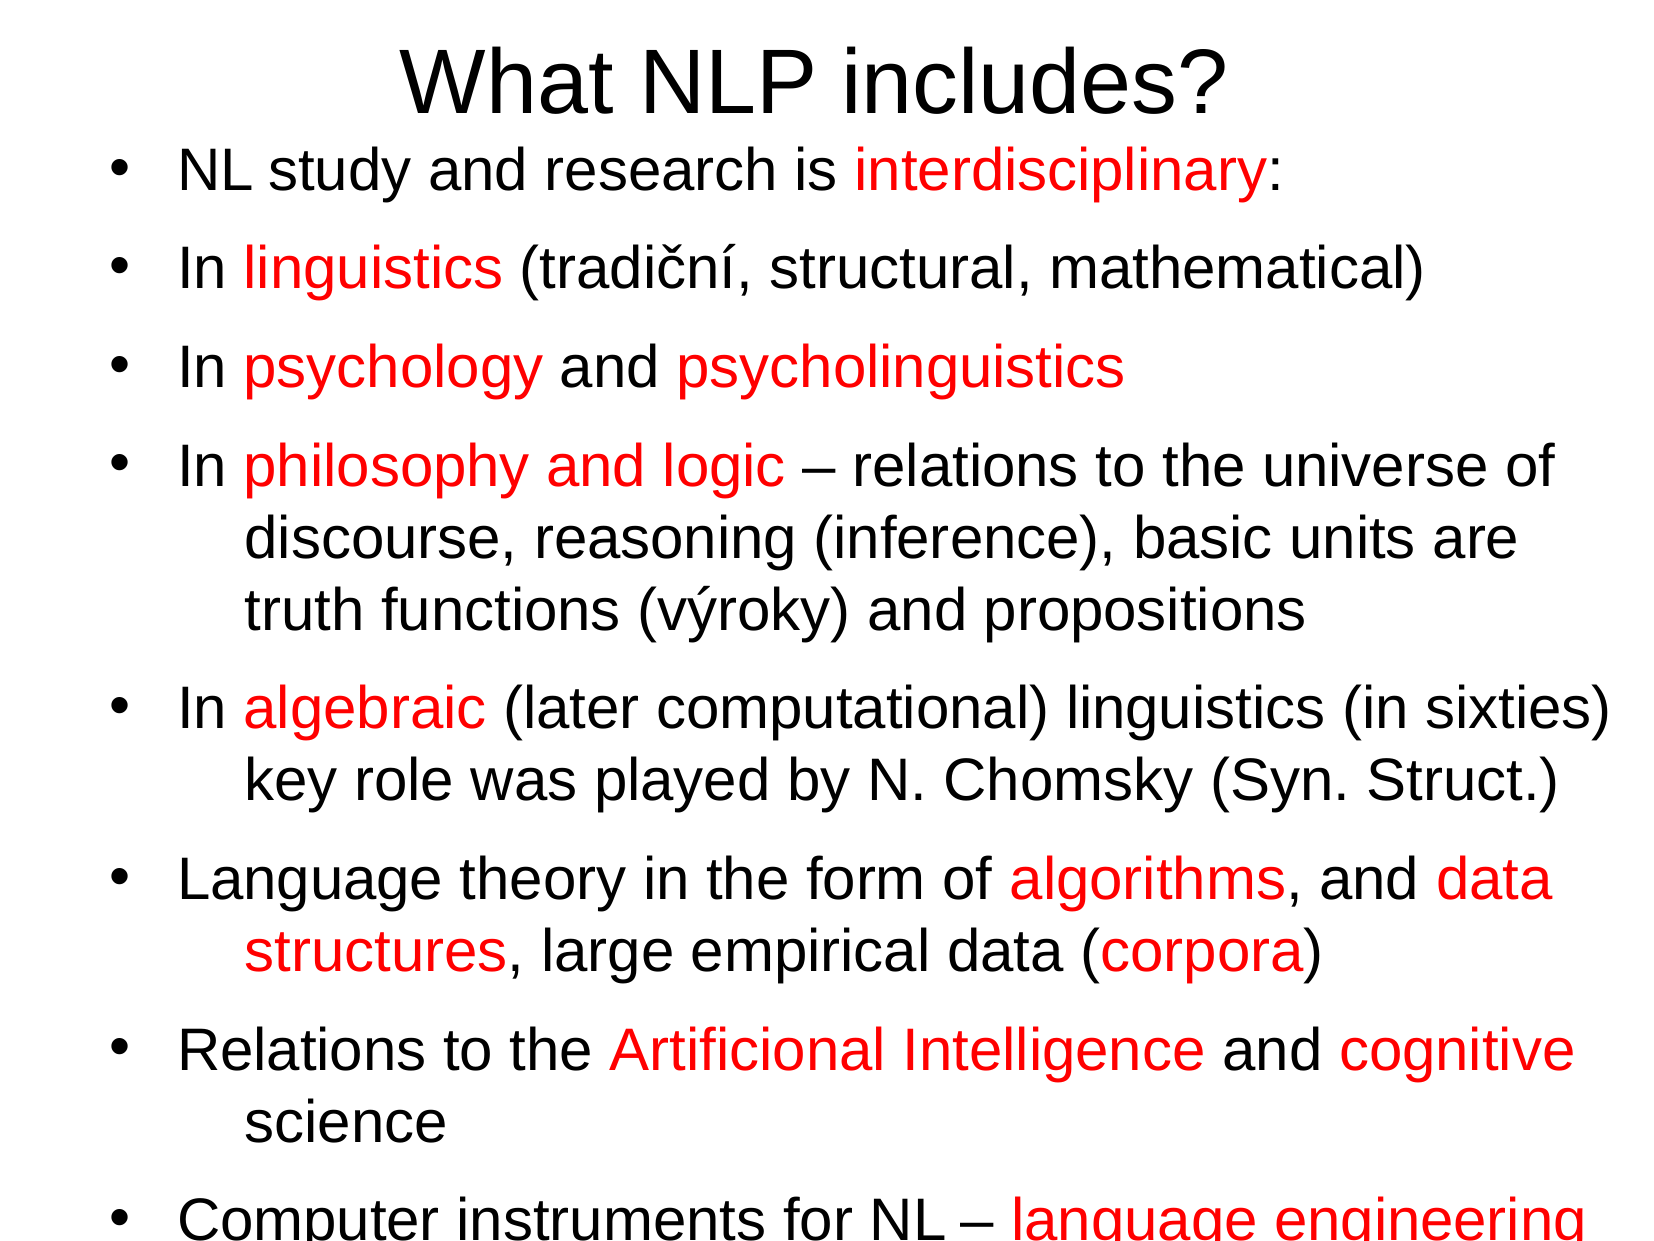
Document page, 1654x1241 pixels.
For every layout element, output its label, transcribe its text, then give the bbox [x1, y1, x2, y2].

list NL study and research is interdisciplinary: In linguistics (tradiční, structural, mathematical) In psychology and psycholinguistics In philosophy and logic – relations to the universe of discourse, reasoning (inference), basic units are truth functions (výroky) and propositions In algebraic (later computational) linguistics (in sixties) key role was played by N. Chomsky (Syn. Struct.) Language theory in the form of algorithms, and data structures, large empirical data (corpora) Relations to the Artificional Intelligence and cognitive science Computer instruments for NL – language engineering [109, 130, 1654, 1241]
title What NLP includes? [64, 21, 1565, 83]
